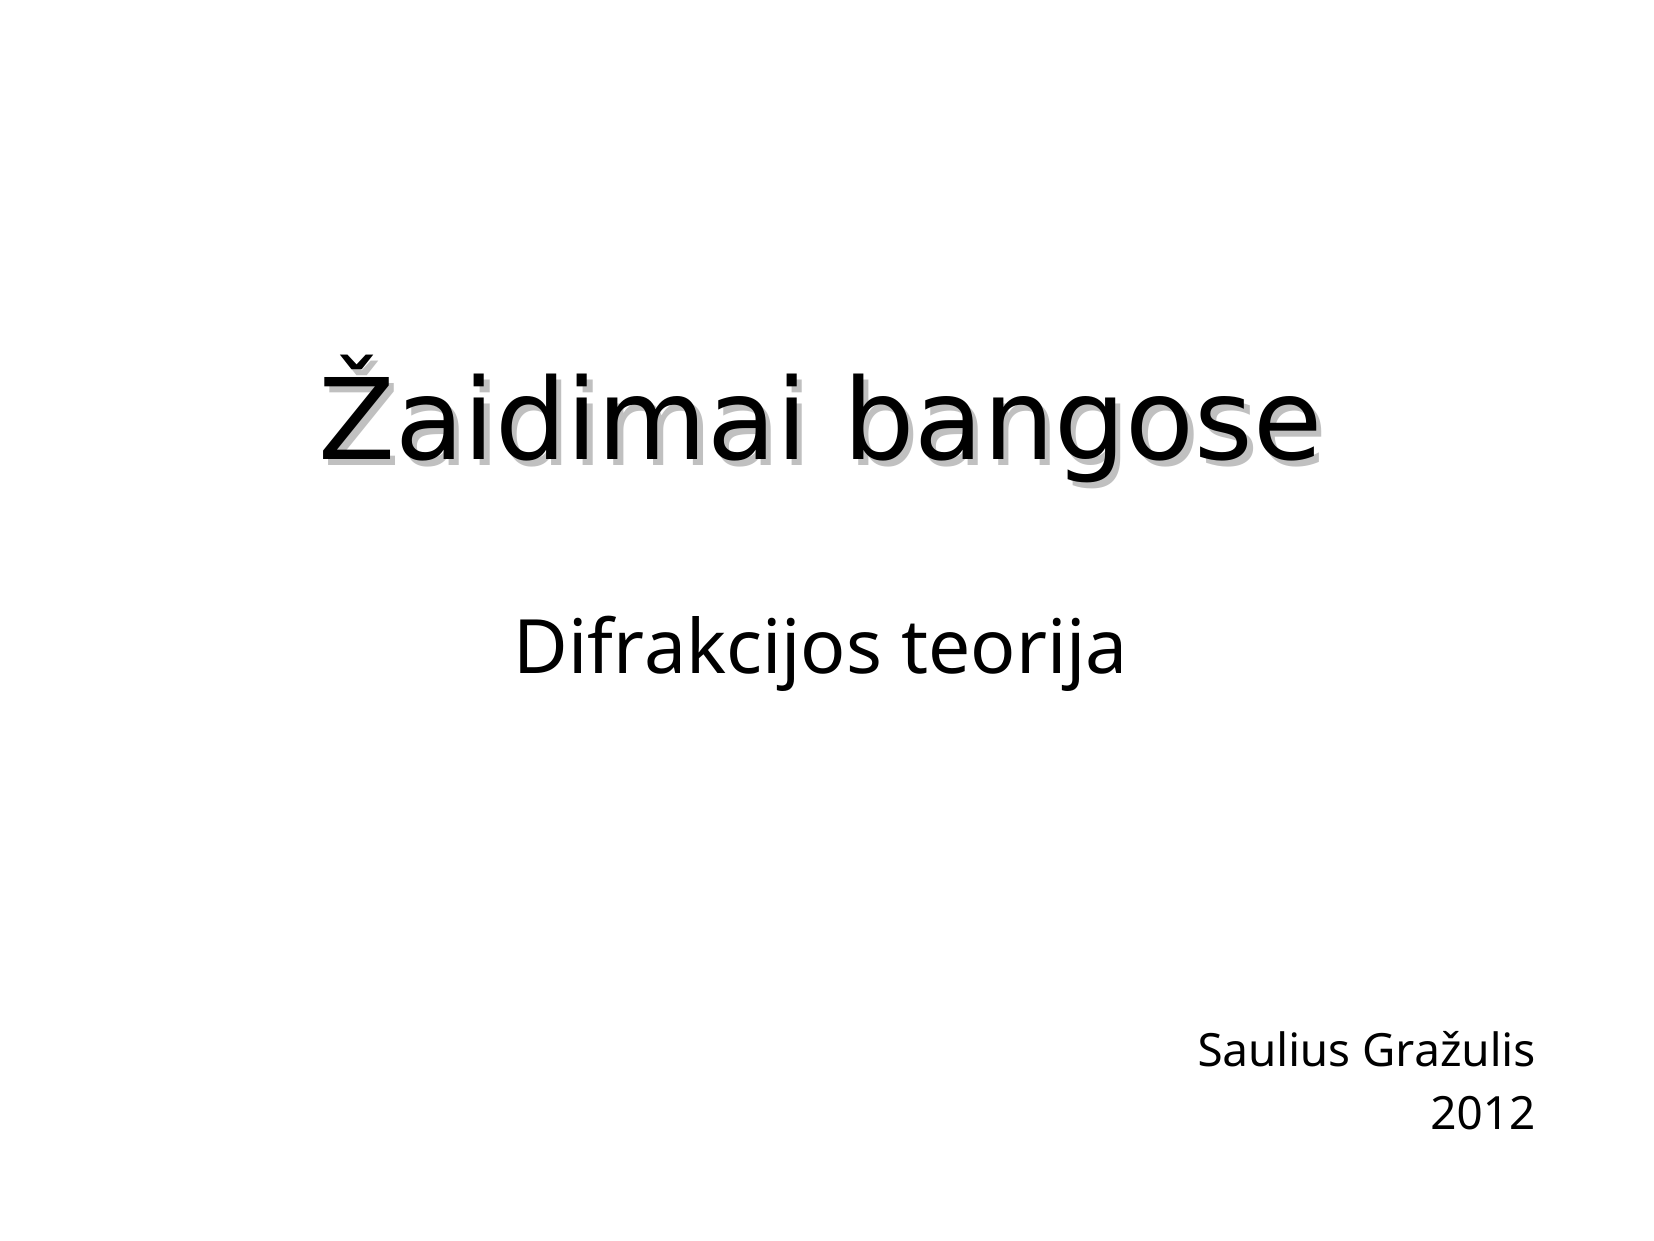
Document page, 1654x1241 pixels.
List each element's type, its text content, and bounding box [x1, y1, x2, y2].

text_box Difrakcijos teorija [392, 585, 1250, 692]
title Žaidimai bangose [76, 324, 1565, 517]
text_box Saulius Gražulis 2012 [1107, 1010, 1551, 1137]
